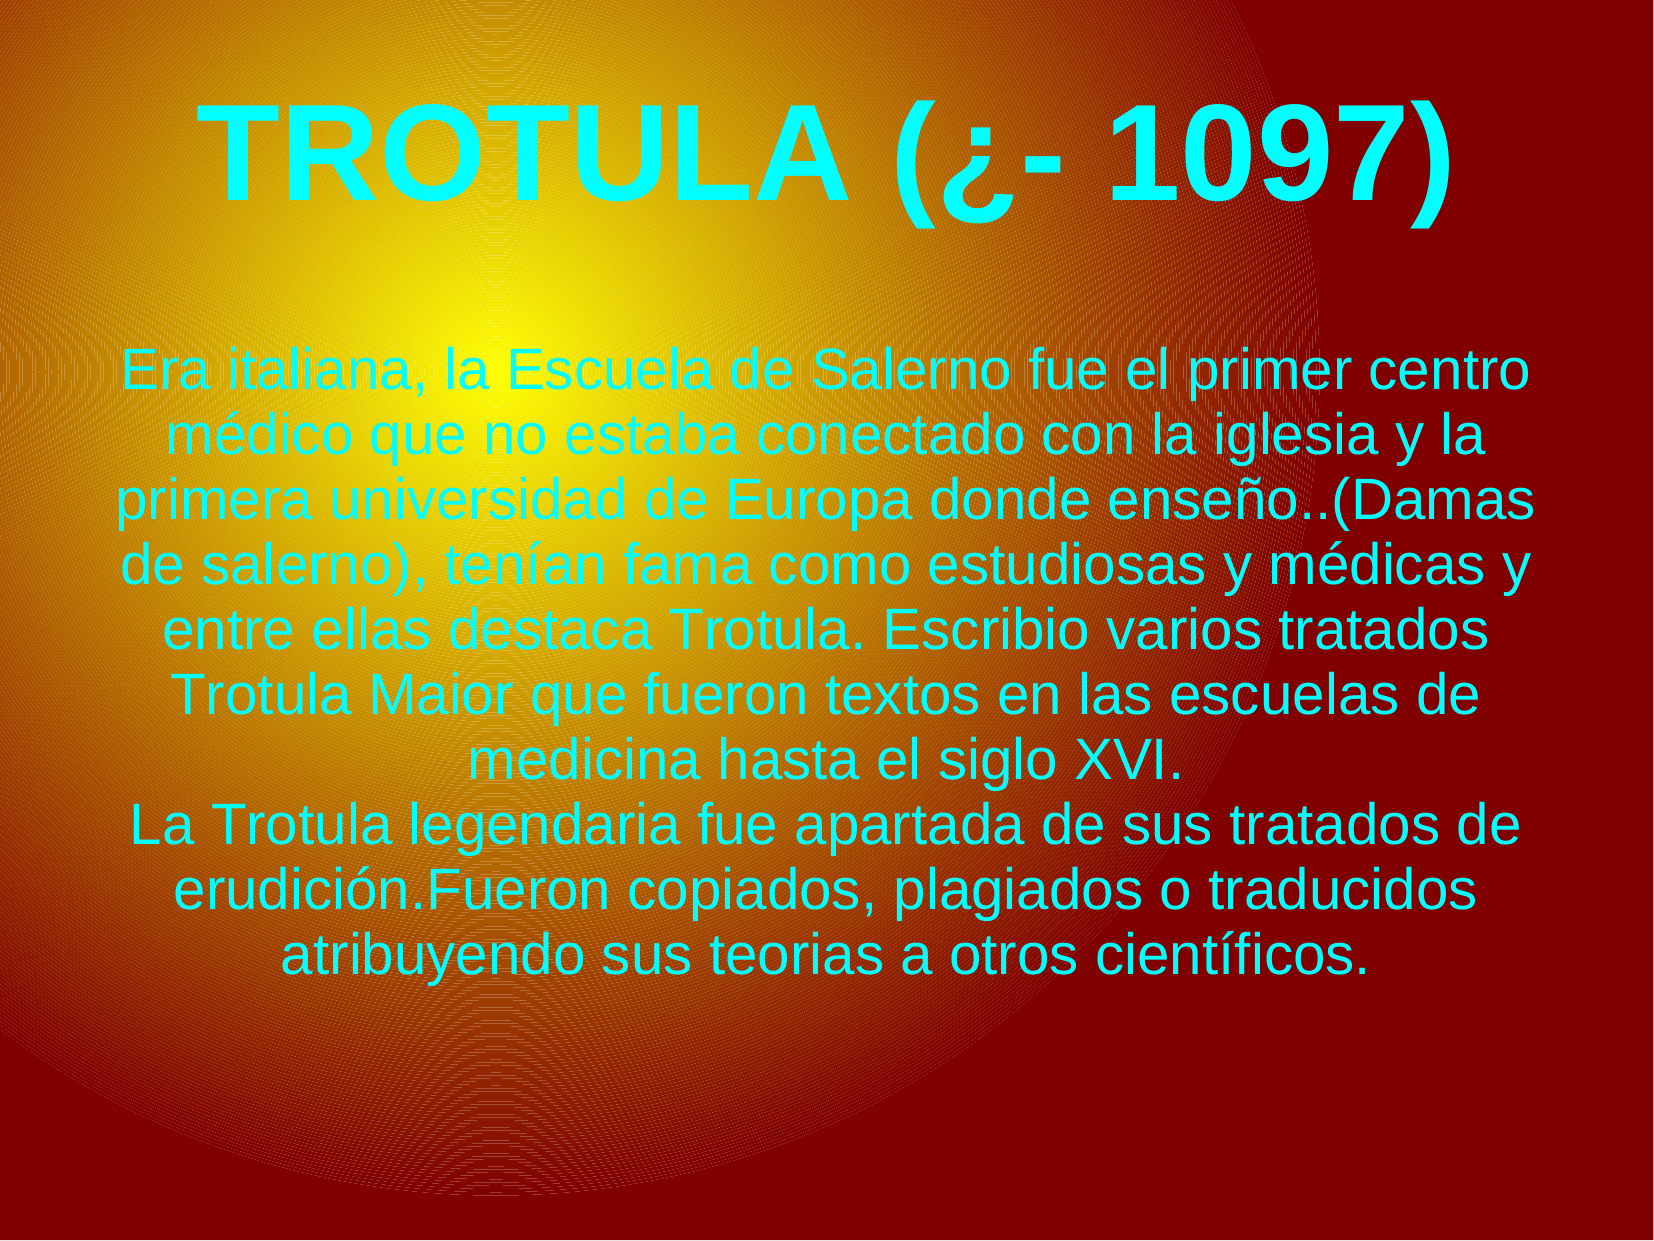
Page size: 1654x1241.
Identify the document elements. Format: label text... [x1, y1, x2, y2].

subtitle Era italiana, la Escuela de Salerno fue el primer centro médico que no estaba conectado con la iglesia y la primera universidad de Europa donde enseño..(Damas de salerno), tenían fama como estudiosas y médicas y entre ellas destaca Trotula. Escribio varios tratados Trotula Maior que fueron textos en las escuelas de medicina hasta el siglo XVI. La Trotula legendaria fue apartada de sus tratados de erudición.Fueron copiados, plagiados o traducidos atribuyendo sus teorias a otros científicos. [82, 290, 1571, 1109]
title TROTULA (¿- 1097) [82, 49, 1571, 257]
